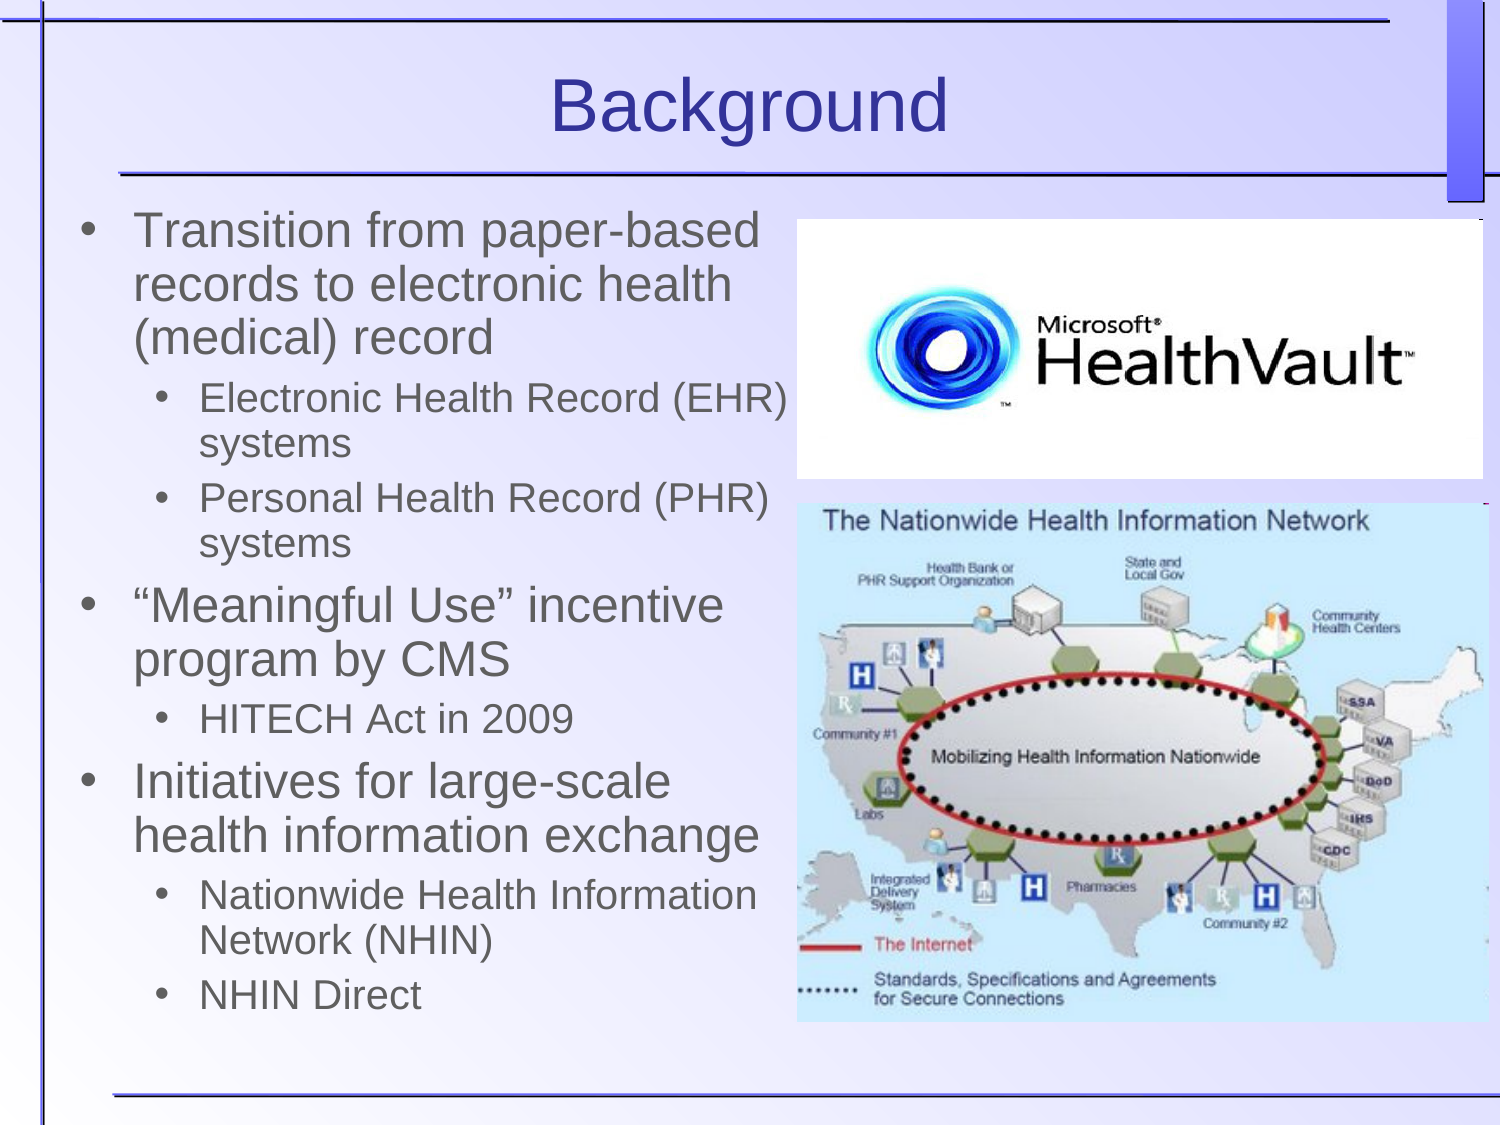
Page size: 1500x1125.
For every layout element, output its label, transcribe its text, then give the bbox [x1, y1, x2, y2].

picture [797, 503, 1489, 1022]
text_box Transition from paper-based records to electronic health (medical) record Electronic Health Record (EHR) systems Personal Health Record (PHR) systems “Meaningful Use” incentive program by CMS HITECH Act in 2009 Initiatives for large-scale health information exchange Nationwide Health Information Network (NHIN) NHIN Direct [64, 196, 811, 1084]
text_box Background [75, 7, 1426, 195]
picture [797, 219, 1483, 479]
